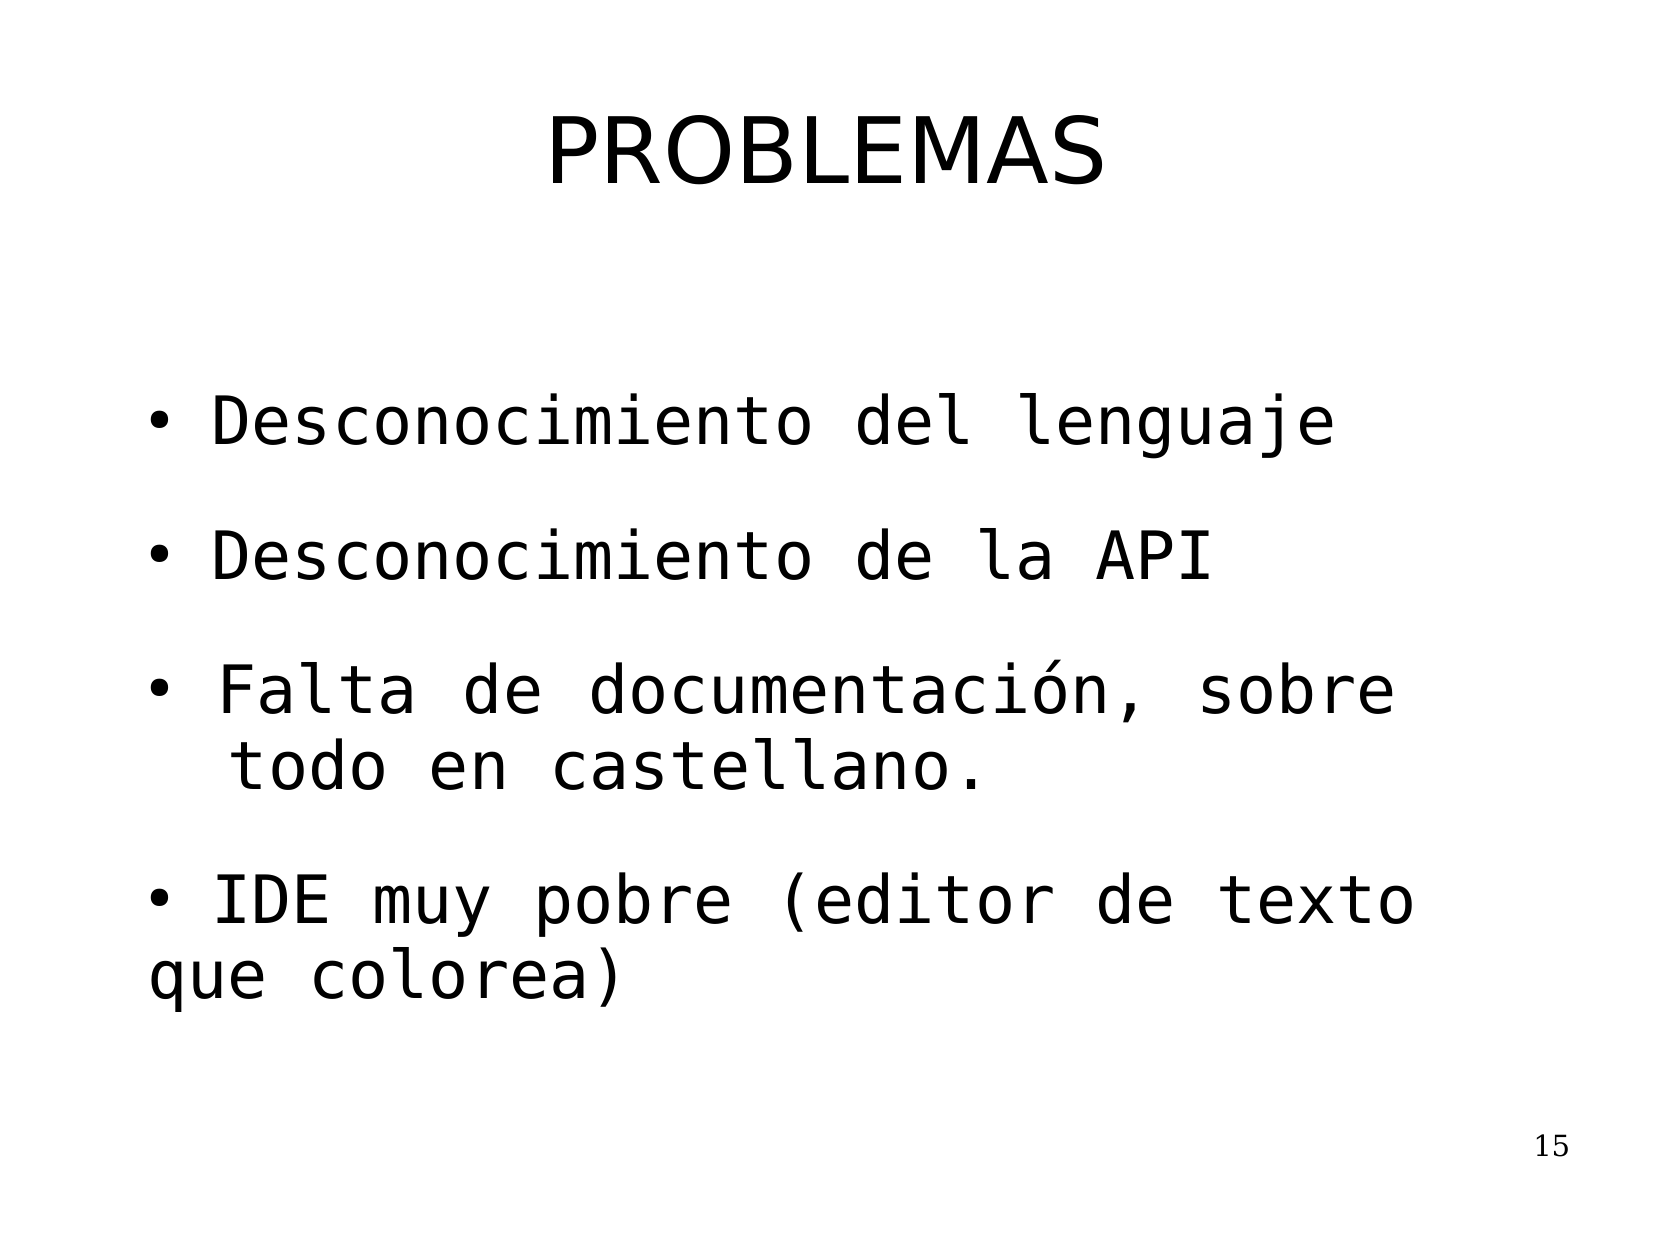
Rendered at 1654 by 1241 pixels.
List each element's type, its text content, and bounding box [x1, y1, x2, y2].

subtitle Desconocimiento del lenguaje Desconocimiento de la API Falta de documentación, sobre todo en castellano. IDE muy pobre (editor de texto que colorea) [147, 290, 1536, 1109]
title PROBLEMAS [82, 46, 1571, 260]
